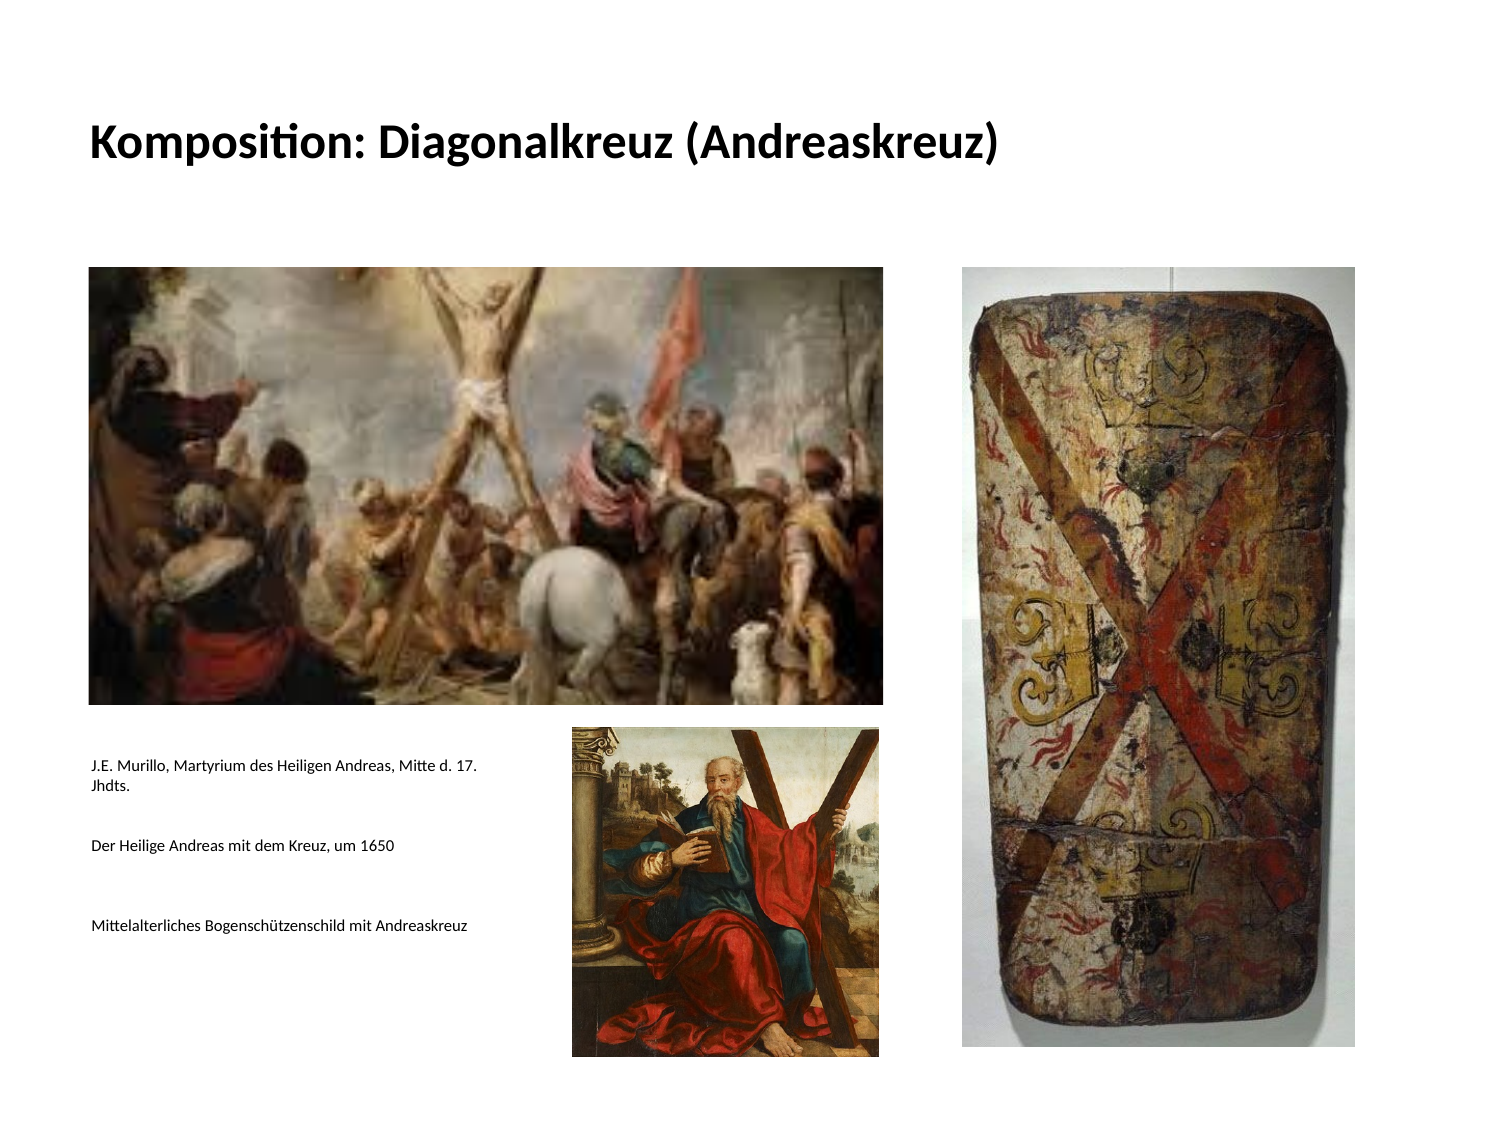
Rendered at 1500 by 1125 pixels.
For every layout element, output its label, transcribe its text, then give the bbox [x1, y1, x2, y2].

picture [88, 267, 884, 705]
picture [572, 727, 879, 1057]
picture [962, 267, 1355, 1047]
title Komposition: Diagonalkreuz (Andreaskreuz) [75, 45, 1425, 233]
text_box J.E. Murillo, Martyrium des Heiligen Andreas, Mitte d. 17. Jhdts. Der Heilige Andreas mit dem Kreuz, um 1650 Mittelalterliches Bogenschützenschild mit Andreaskreuz [76, 747, 511, 943]
